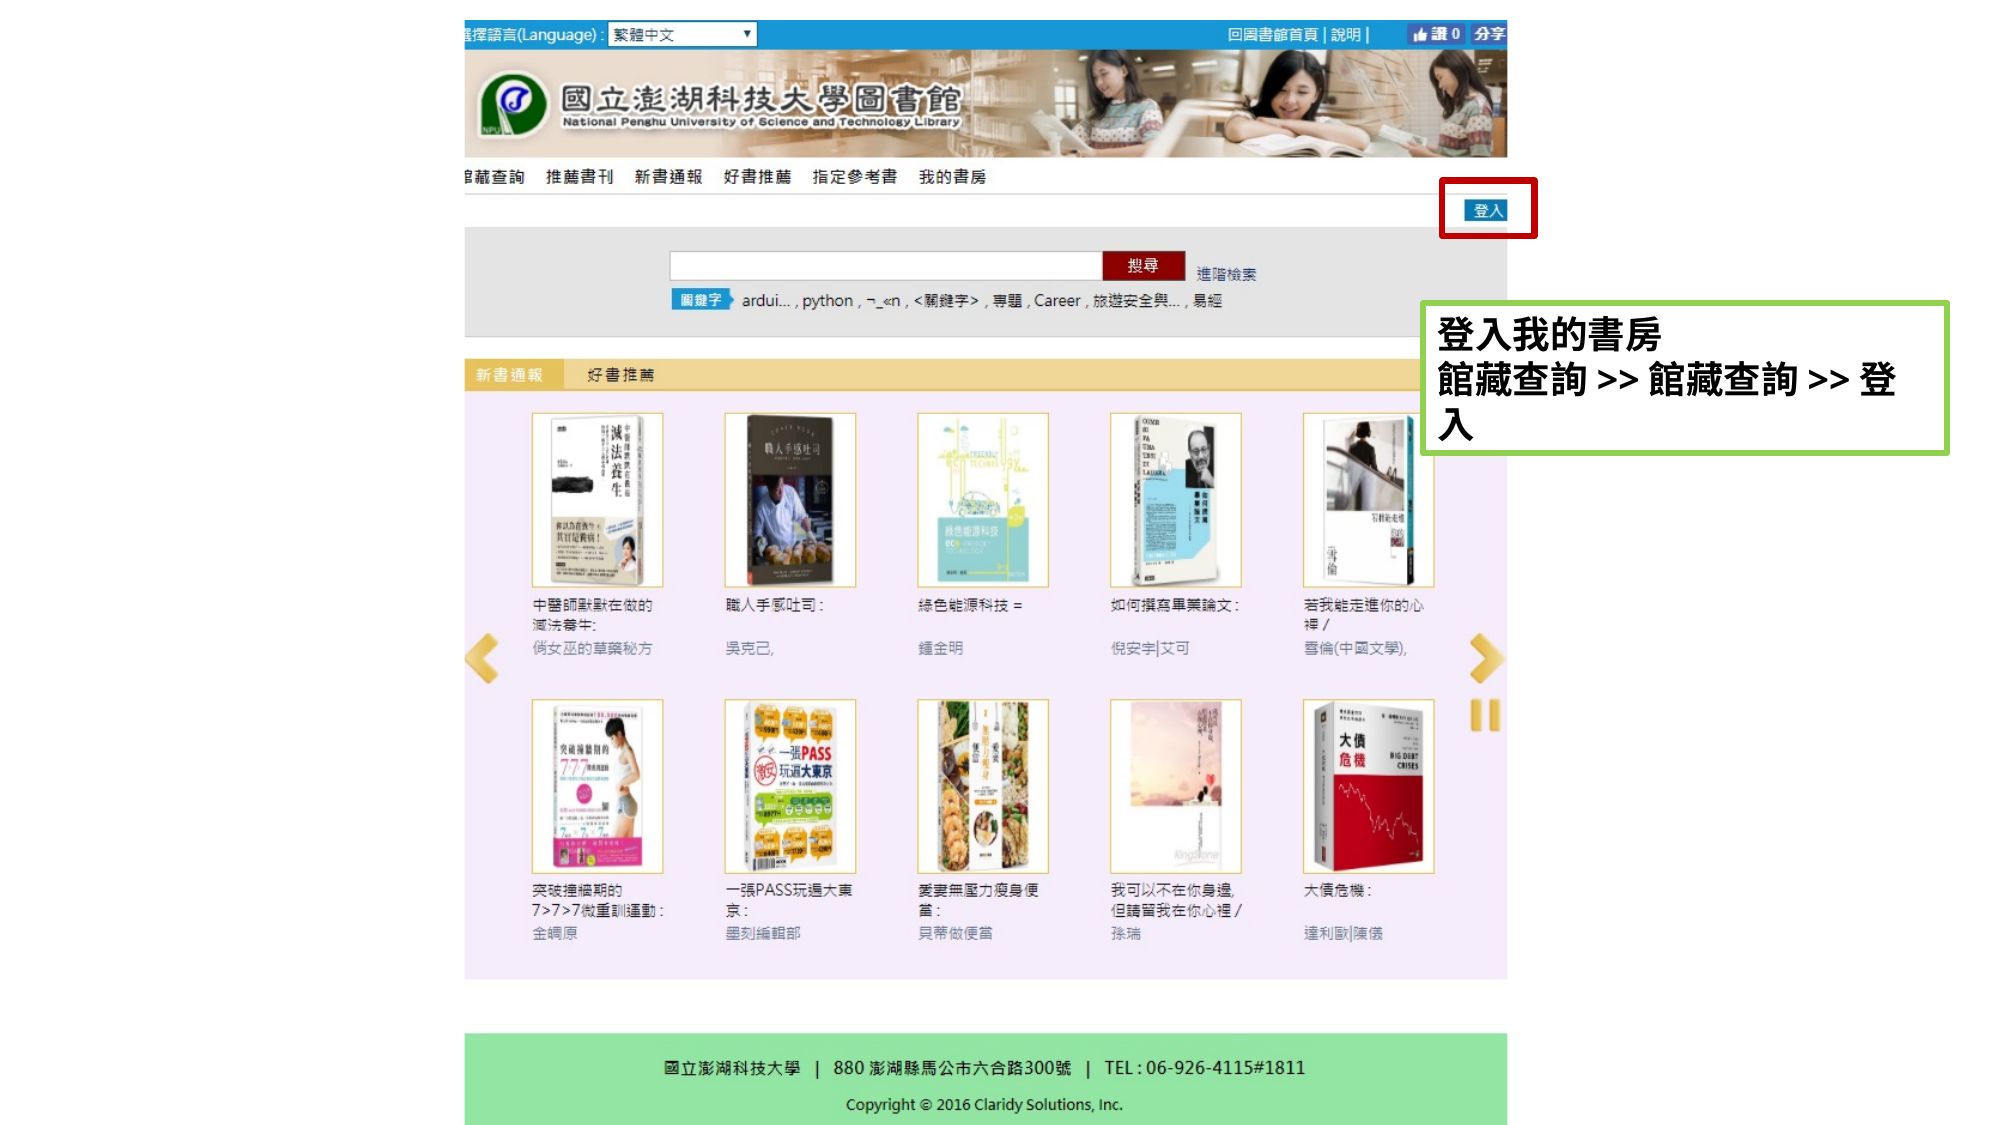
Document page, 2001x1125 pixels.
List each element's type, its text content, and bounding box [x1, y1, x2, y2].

picture [464, 20, 1508, 1125]
picture [1445, 184, 1508, 233]
text_box 登入我的書房 館藏查詢>>館藏查詢>>登入 [1422, 303, 1948, 410]
